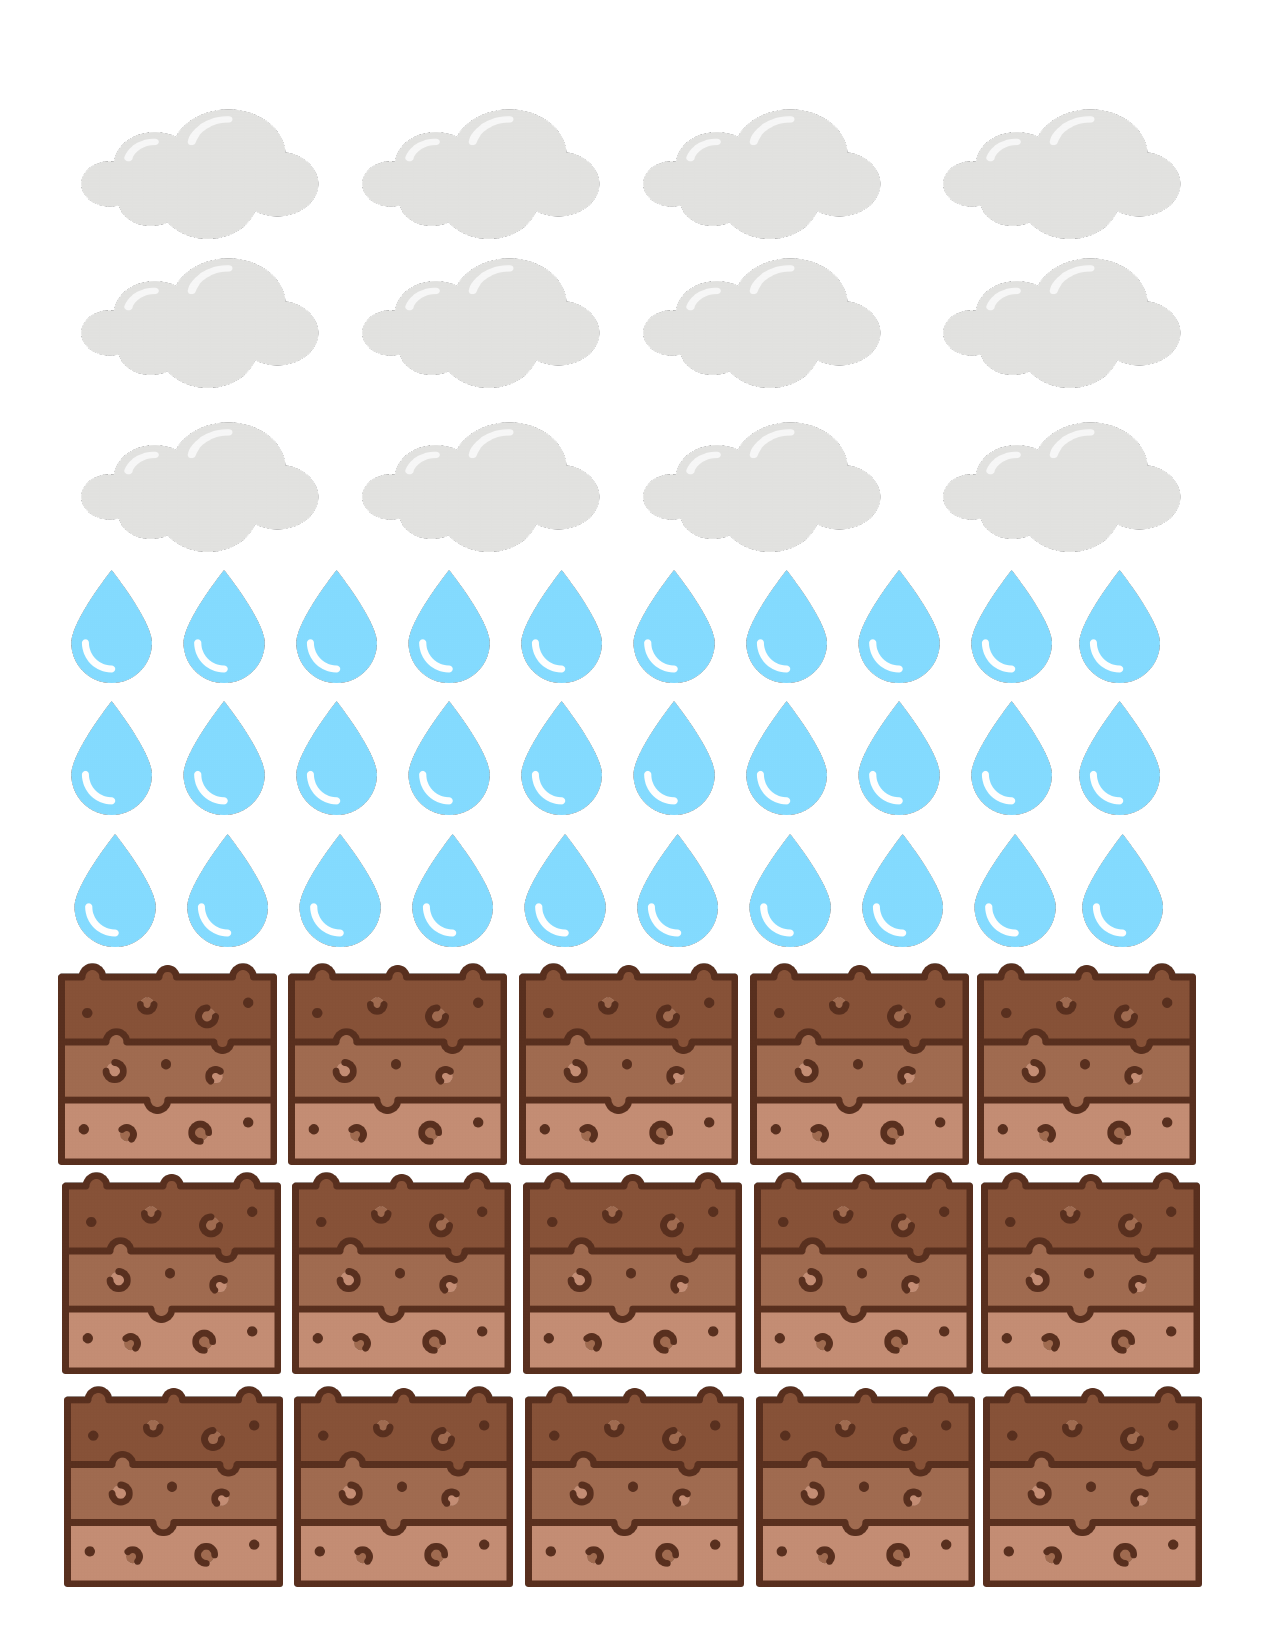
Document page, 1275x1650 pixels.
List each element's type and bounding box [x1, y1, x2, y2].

picture [58, 834, 1202, 1587]
picture [55, 77, 1184, 683]
picture [55, 701, 1176, 815]
